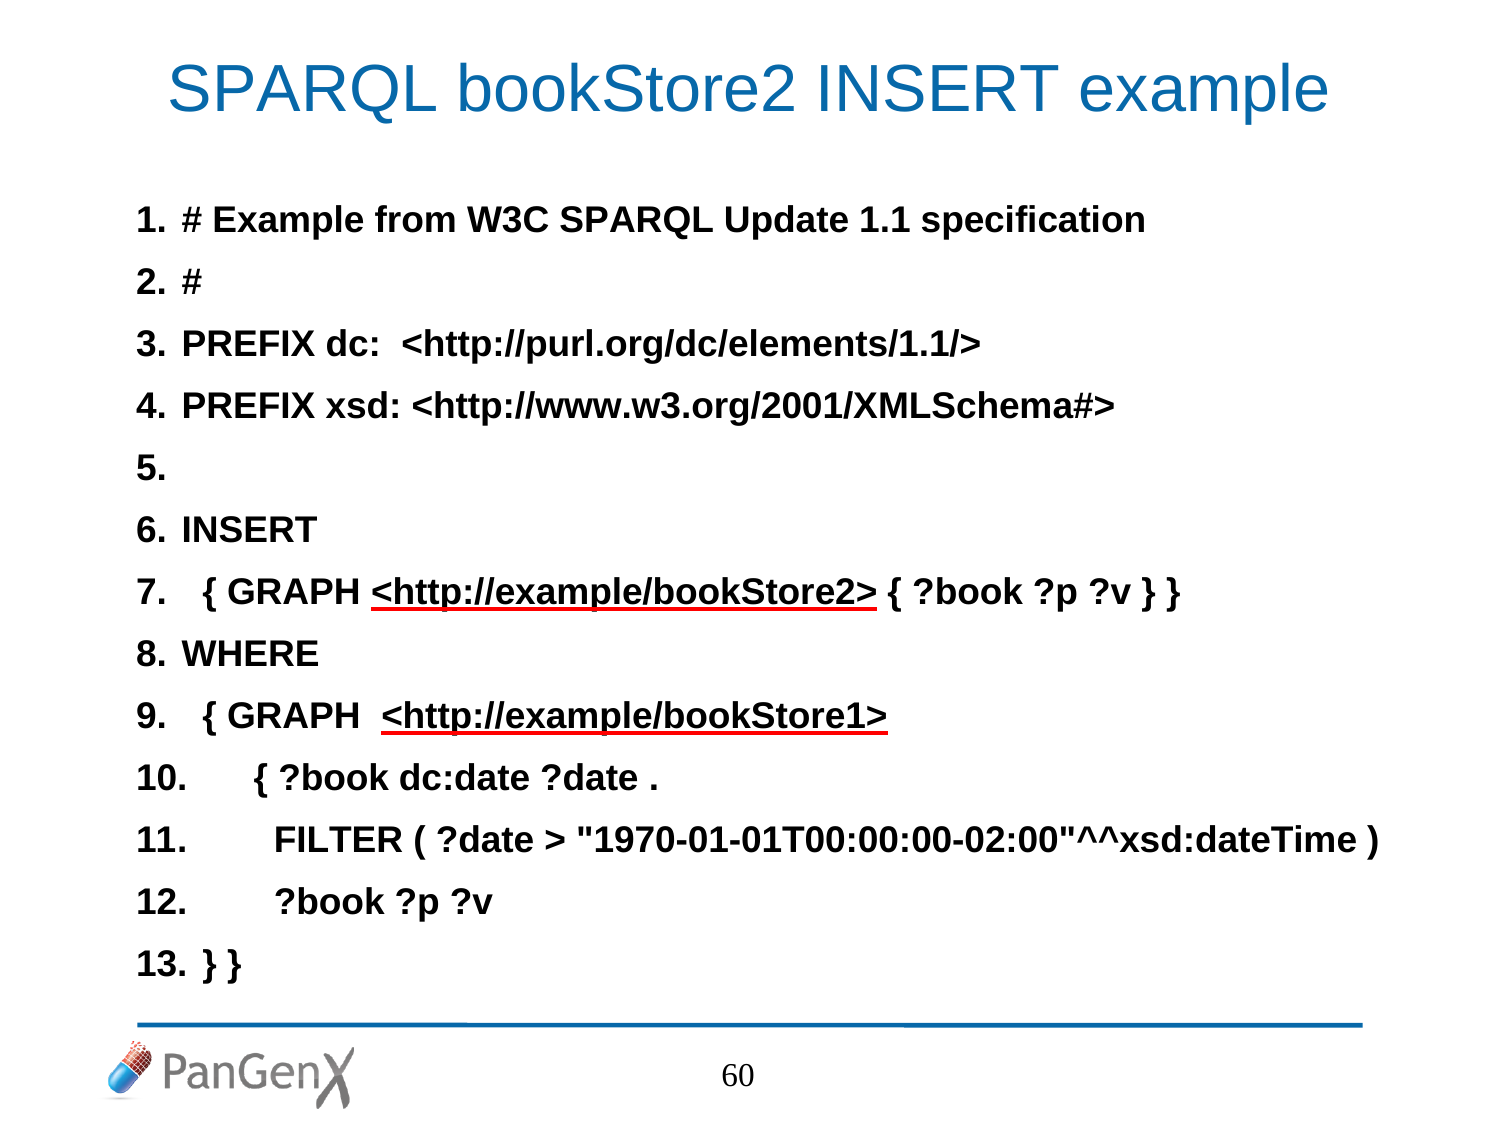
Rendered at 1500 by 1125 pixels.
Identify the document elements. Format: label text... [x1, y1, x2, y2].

list # Example from W3C SPARQL Update 1.1 specification # PREFIX dc: <http://purl.org/dc/elements/1.1/> PREFIX xsd: <http://www.w3.org/2001/XMLSchema#> INSERT { GRAPH <http://example/bookStore2> { ?book ?p ?v } } WHERE { GRAPH <http://example/bookStore1> { ?book dc:date ?date . FILTER ( ?date > "1970-01-01T00:00:00-02:00"^^xsd:dateTime ) ?book ?p ?v } } [115, 179, 1471, 1005]
picture [89, 1041, 354, 1109]
title SPARQL bookStore2 INSERT example [0, 6, 1500, 149]
